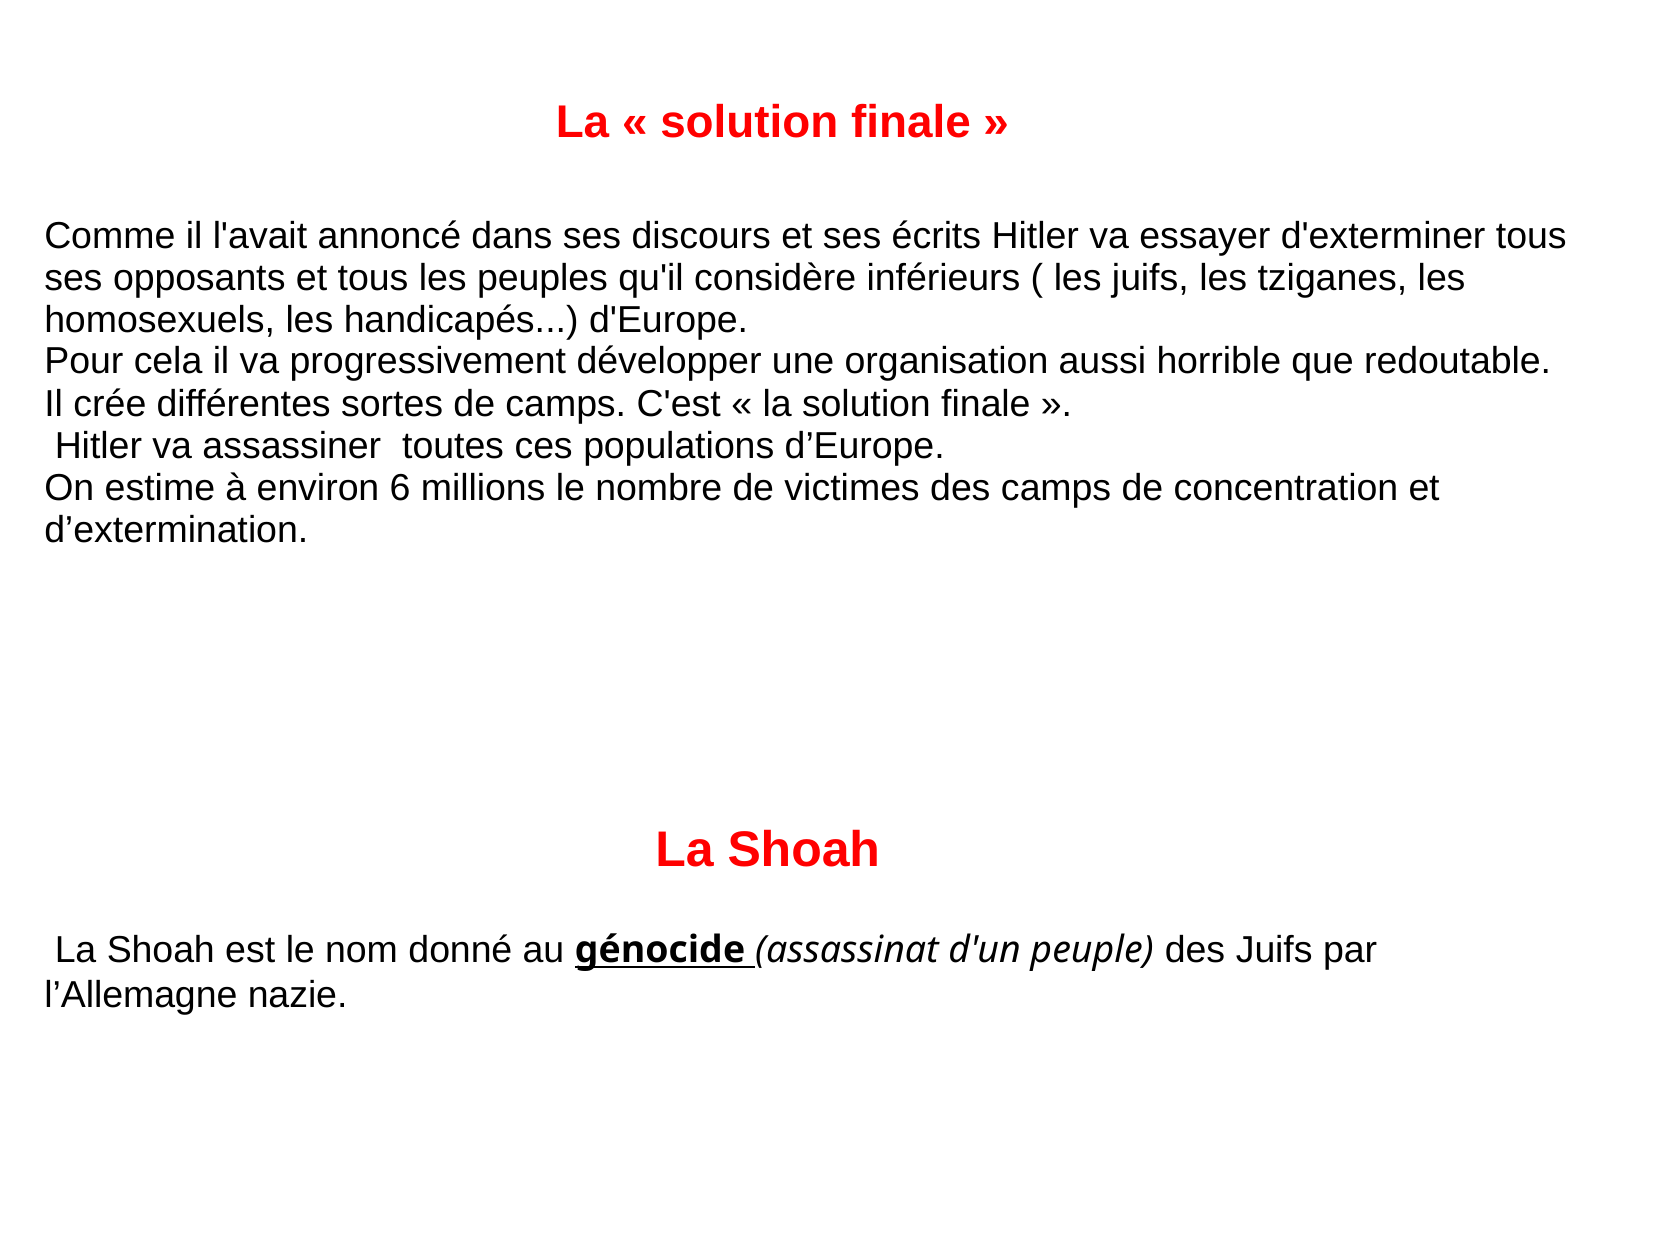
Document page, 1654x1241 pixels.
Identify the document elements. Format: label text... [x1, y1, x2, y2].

text_box Comme il l'avait annoncé dans ses discours et ses écrits Hitler va essayer d'exterminer tous ses opposants et tous les peuples qu'il considère inférieurs ( les juifs, les tziganes, les homosexuels, les handicapés...) d'Europe. Pour cela il va progressivement développer une organisation aussi horrible que redoutable. Il crée différentes sortes de camps. C'est « la solution finale ». Hitler va assassiner toutes ces populations d’Europe. On estime à environ 6 millions le nombre de victimes des camps de concentration et d’extermination. [29, 206, 1595, 558]
text_box La Shoah est le nom donné au génocide (assassinat d'un peuple) des Juifs par l’Allemagne nazie. [29, 915, 1565, 1060]
text_box La Shoah [413, 814, 1123, 886]
text_box La « solution finale » [472, 88, 1093, 156]
